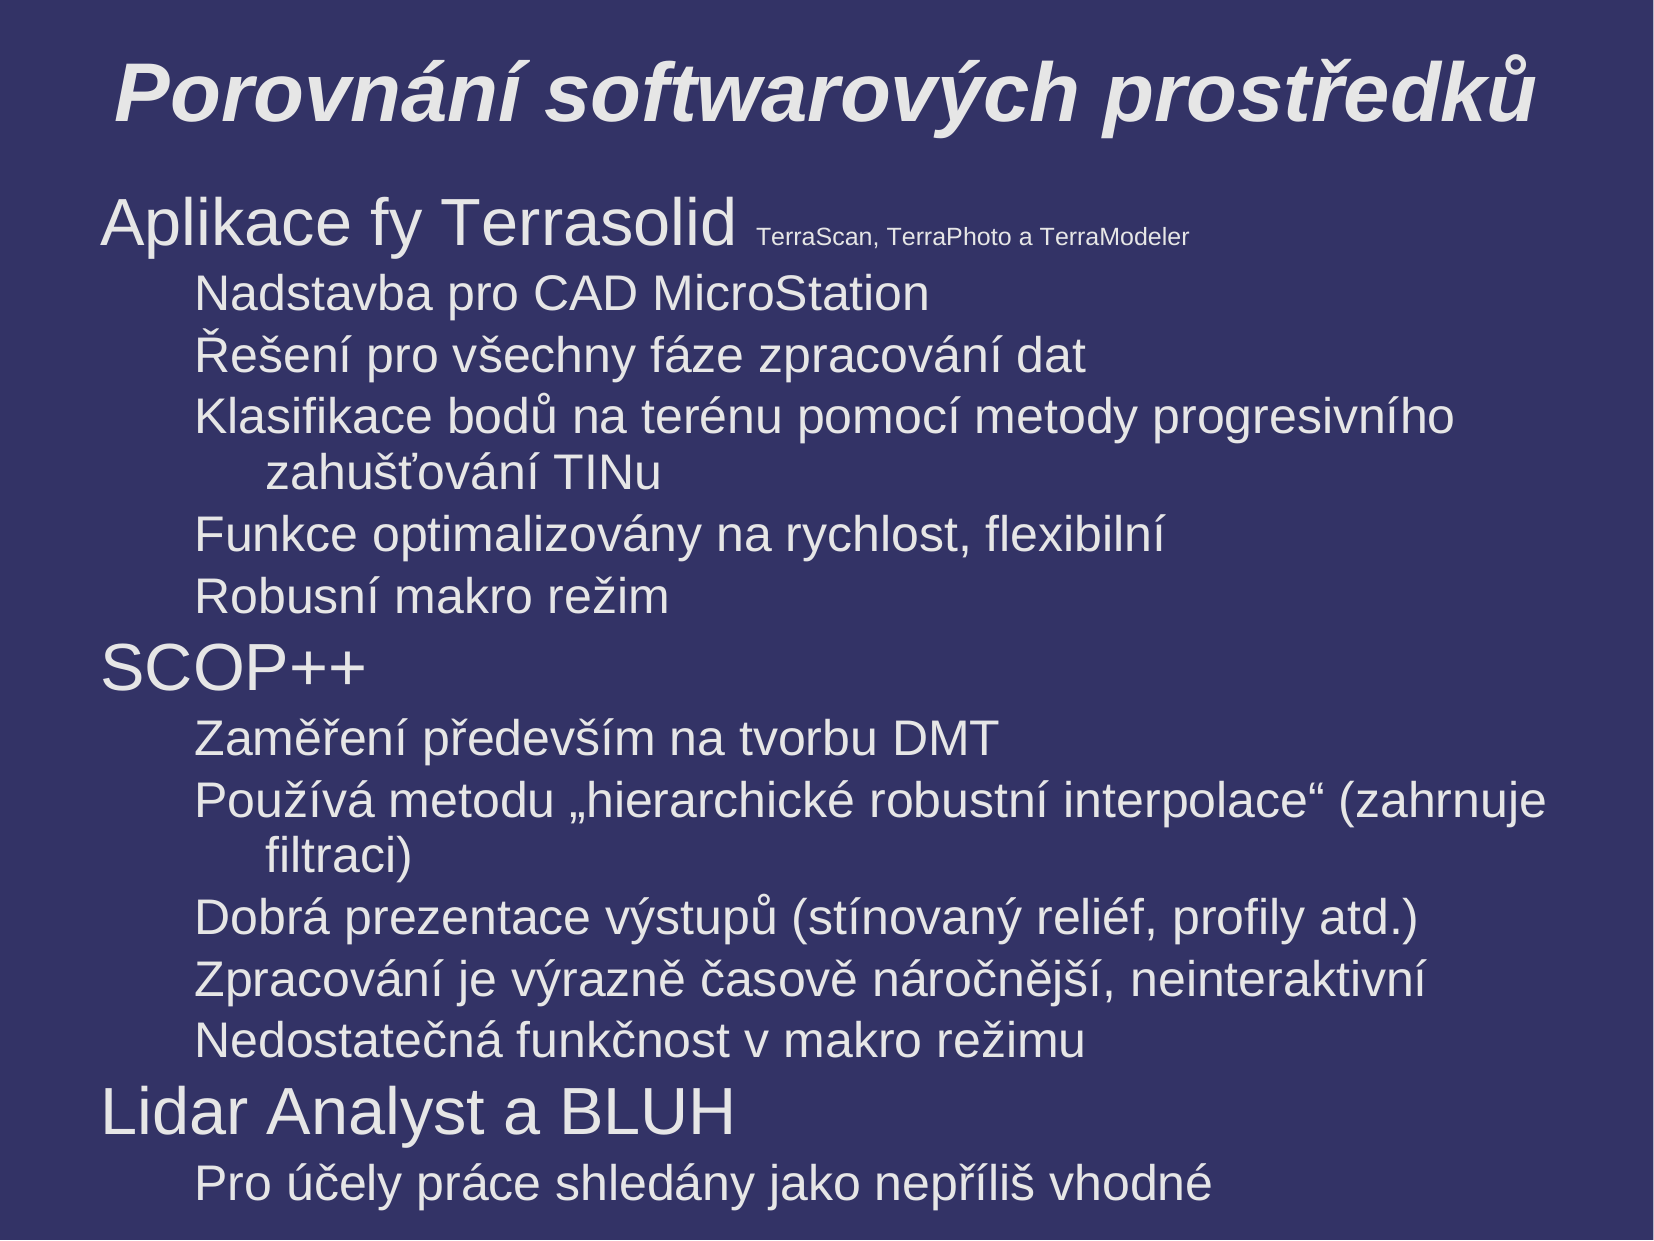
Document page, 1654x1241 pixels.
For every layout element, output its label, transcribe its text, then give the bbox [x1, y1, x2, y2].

title Porovnání softwarových prostředků [88, 0, 1565, 184]
list Aplikace fy Terrasolid TerraScan, TerraPhoto a TerraModeler Nadstavba pro CAD MicroStation Řešení pro všechny fáze zpracování dat Klasifikace bodů na terénu pomocí metody progresivního zahušťování TINu Funkce optimalizovány na rychlost, flexibilní Robusní makro režim SCOP++ Zaměření především na tvorbu DMT Používá metodu „hierarchické robustní interpolace“ (zahrnuje filtraci) Dobrá prezentace výstupů (stínovaný reliéf, profily atd.) Zpracování je výrazně časově náročnější, neinteraktivní Nedostatečná funkčnost v makro režimu Lidar Analyst a BLUH Pro účely práce shledány jako nepříliš vhodné [88, 184, 1565, 1211]
